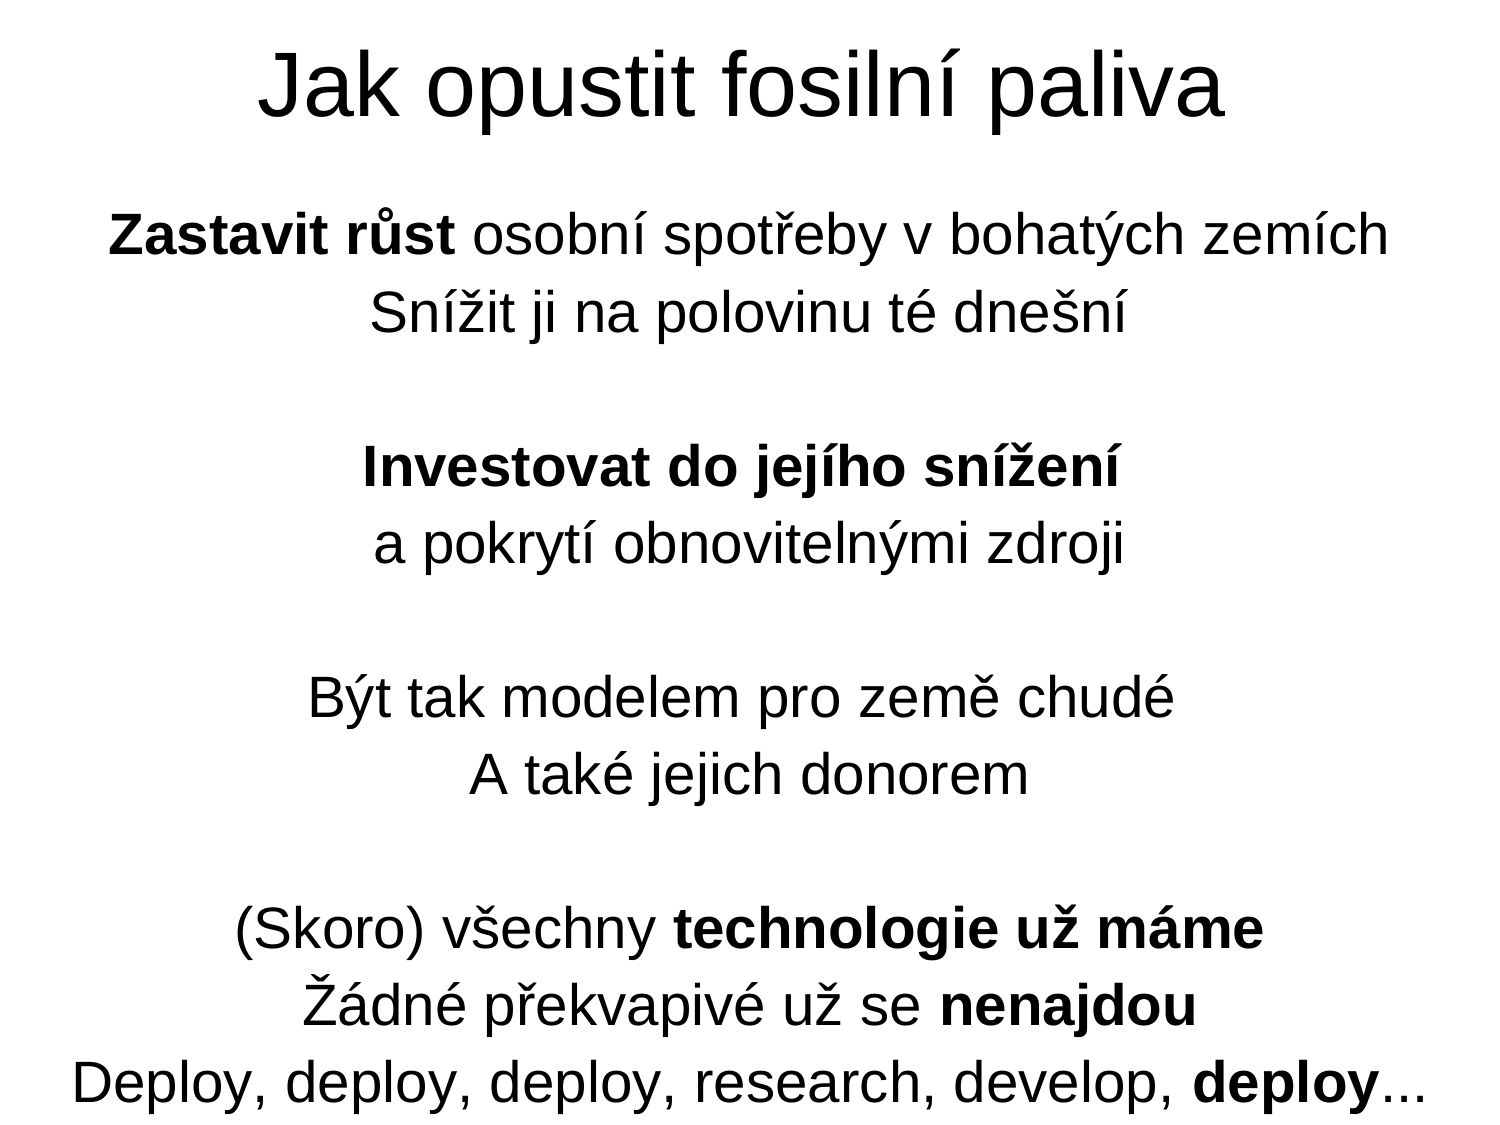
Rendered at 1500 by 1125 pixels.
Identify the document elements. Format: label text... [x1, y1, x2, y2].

subtitle Zastavit růst osobní spotřeby v bohatých zemích Snížit ji na polovinu té dnešní Investovat do jejího snížení a pokrytí obnovitelnými zdroji Být tak modelem pro země chudé A také jejich donorem (Skoro) všechny technologie už máme Žádné překvapivé už se nenajdou Deploy, deploy, deploy, research, develop, deploy... [57, 170, 1443, 1125]
title Jak opustit fosilní paliva [67, 0, 1418, 170]
